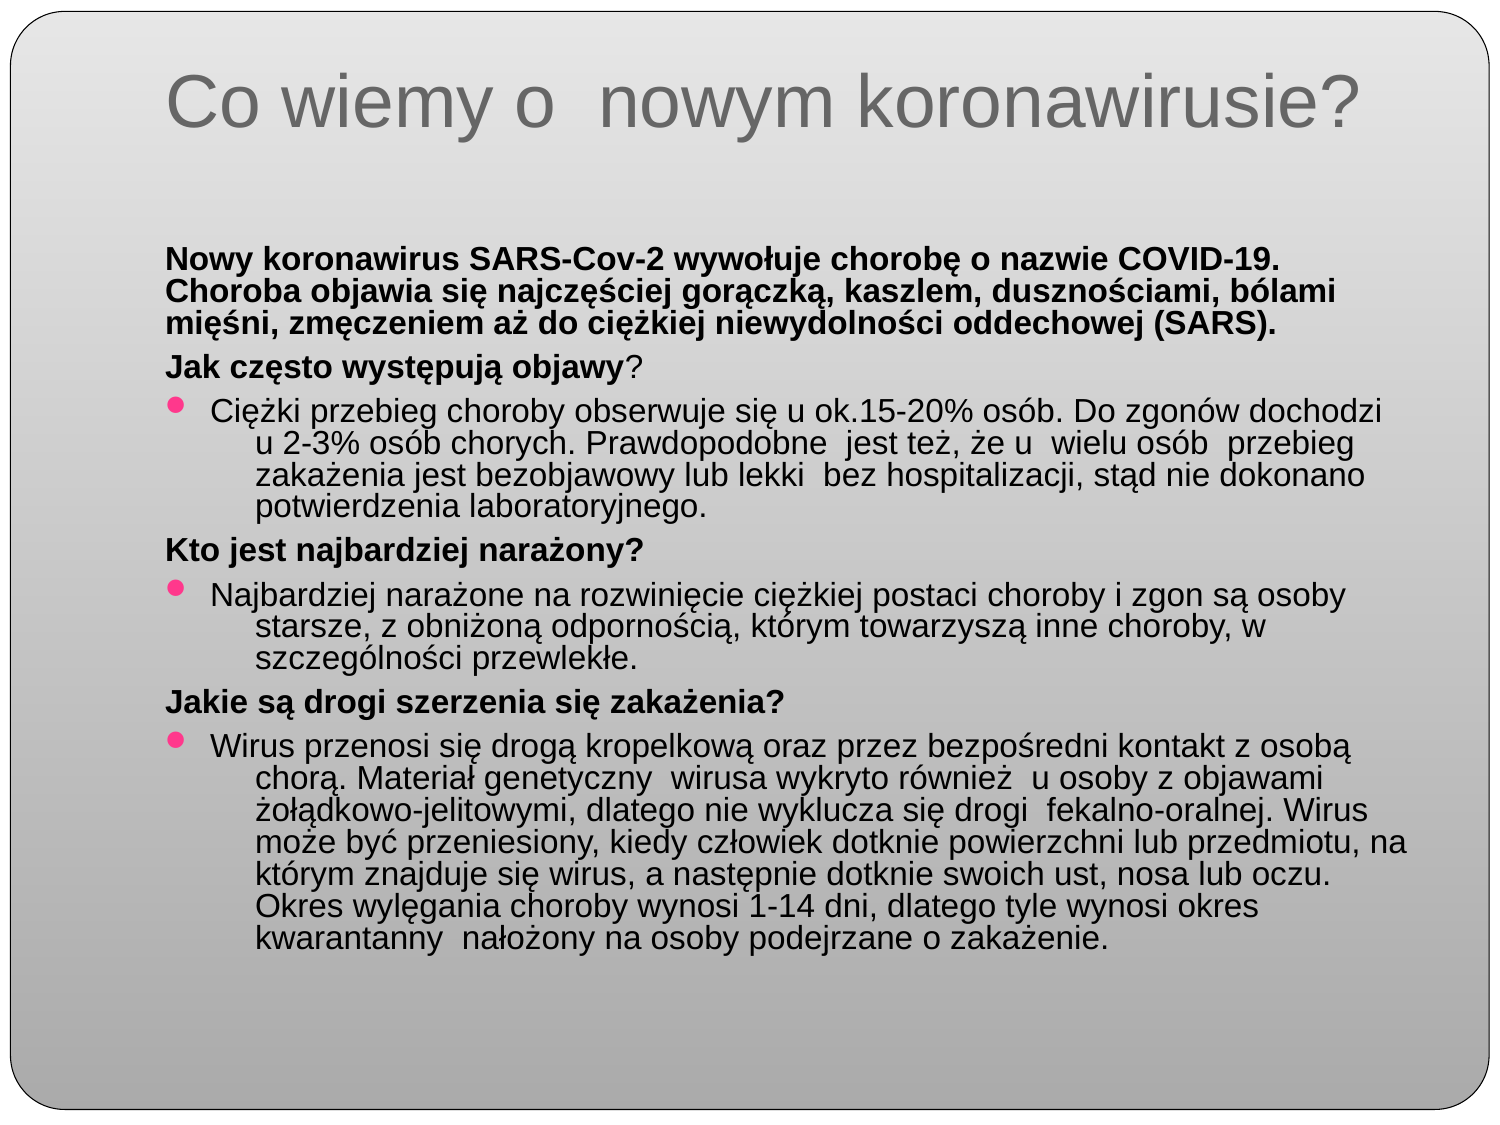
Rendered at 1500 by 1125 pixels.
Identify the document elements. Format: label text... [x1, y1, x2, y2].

list Nowy koronawirus SARS-Cov-2 wywołuje chorobę o nazwie COVID-19. Choroba objawia się najczęściej gorączką, kaszlem, dusznościami, bólami mięśni, zmęczeniem aż do ciężkiej niewydolności oddechowej (SARS). Jak często występują objawy? Ciężki przebieg choroby obserwuje się u ok.15-20% osób. Do zgonów dochodzi u 2-3% osób chorych. Prawdopodobne jest też, że u wielu osób przebieg zakażenia jest bezobjawowy lub lekki bez hospitalizacji, stąd nie dokonano potwierdzenia laboratoryjnego. Kto jest najbardziej narażony? Najbardziej narażone na rozwinięcie ciężkiej postaci choroby i zgon są osoby starsze, z obniżoną odpornością, którym towarzyszą inne choroby, w szczególności przewlekłe. Jakie są drogi szerzenia się zakażenia? Wirus przenosi się drogą kropelkową oraz przez bezpośredni kontakt z osobą chorą. Materiał genetyczny wirusa wykryto również u osoby z objawami żołądkowo-jelitowymi, dlatego nie wyklucza się drogi fekalno-oralnej. Wirus może być przeniesiony, kiedy człowiek dotknie powierzchni lub przedmiotu, na którym znajduje się wirus, a następnie dotknie swoich ust, nosa lub oczu. Okres wylęgania choroby wynosi 1-14 dni, dlatego tyle wynosi okres kwarantanny nałożony na osoby podejrzane o zakażenie. [150, 237, 1426, 988]
title Co wiemy o nowym koronawirusie? [150, 45, 1426, 233]
